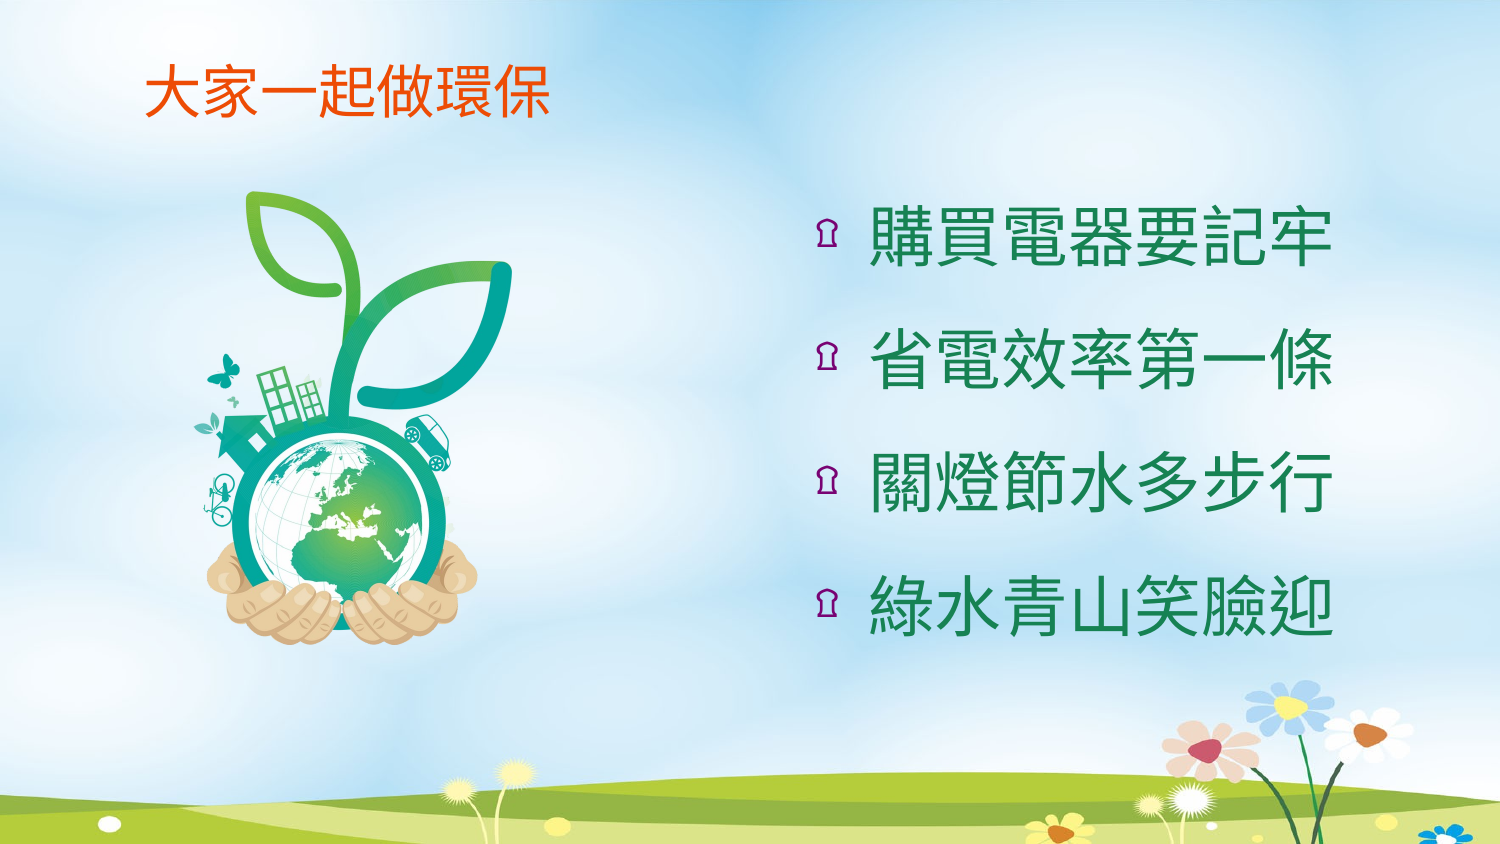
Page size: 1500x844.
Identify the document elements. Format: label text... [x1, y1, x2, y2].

title 大家一起做環保 [75, 29, 621, 148]
list 購買電器要記牢 省電效率第一條 關燈節水多步行 綠水青山笑臉迎 [797, 183, 1372, 673]
picture [0, 0, 1500, 844]
